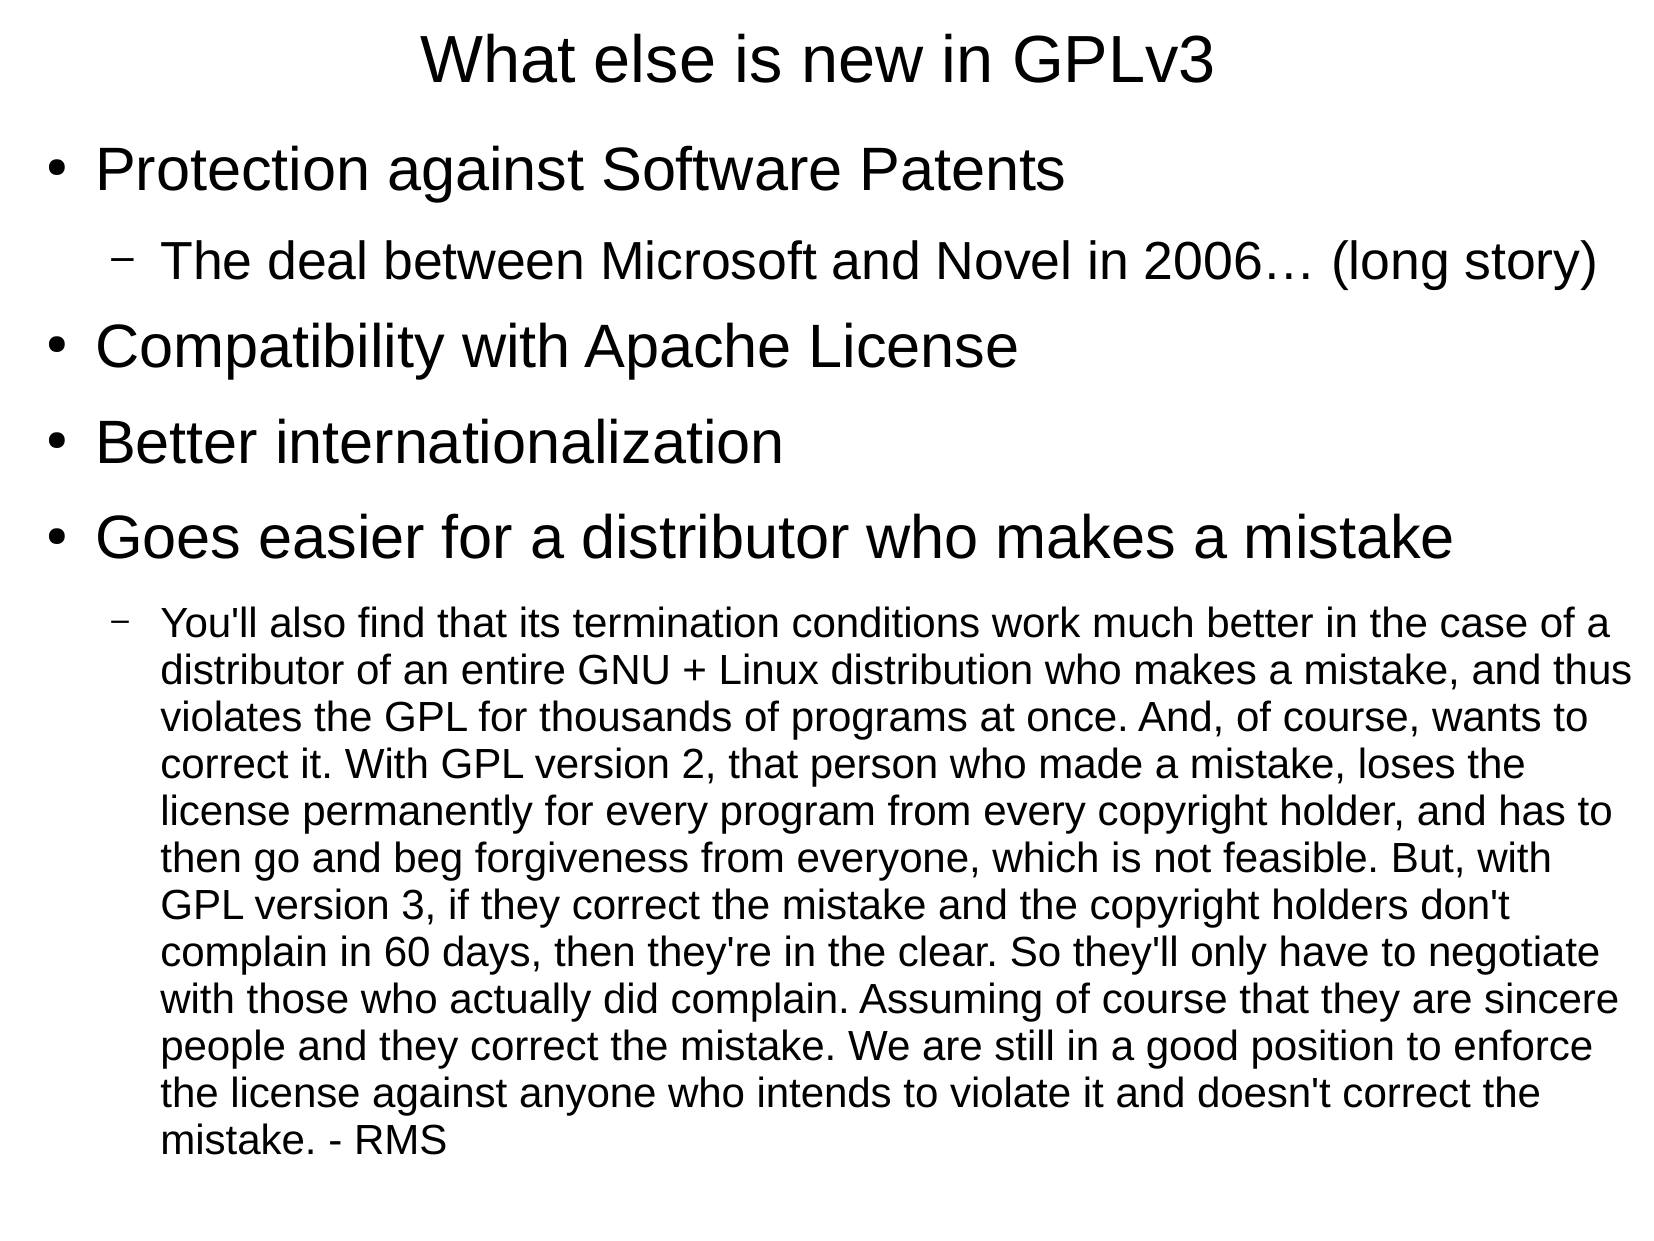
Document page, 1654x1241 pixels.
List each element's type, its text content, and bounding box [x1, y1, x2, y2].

text_box What else is new in GPLv3 [329, 27, 1308, 91]
list Protection against Software Patents The deal between Microsoft and Novel in 2006… (long story) Compatibility with Apache License Better internationalization Goes easier for a distributor who makes a mistake You'll also find that its termination conditions work much better in the case of a distributor of an entire GNU + Linux distribution who makes a mistake, and thus violates the GPL for thousands of programs at once. And, of course, wants to correct it. With GPL version 2, that person who made a mistake, loses the license permanently for every program from every copyright holder, and has to then go and beg forgiveness from everyone, which is not feasible. But, with GPL version 3, if they correct the mistake and the copyright holders don't complain in 60 days, then they're in the clear. So they'll only have to negotiate with those who actually did complain. Assuming of course that they are sincere people and they correct the mistake. We are still in a good position to enforce the license against anyone who intends to violate it and doesn't correct the mistake. - RMS [30, 135, 1636, 1186]
